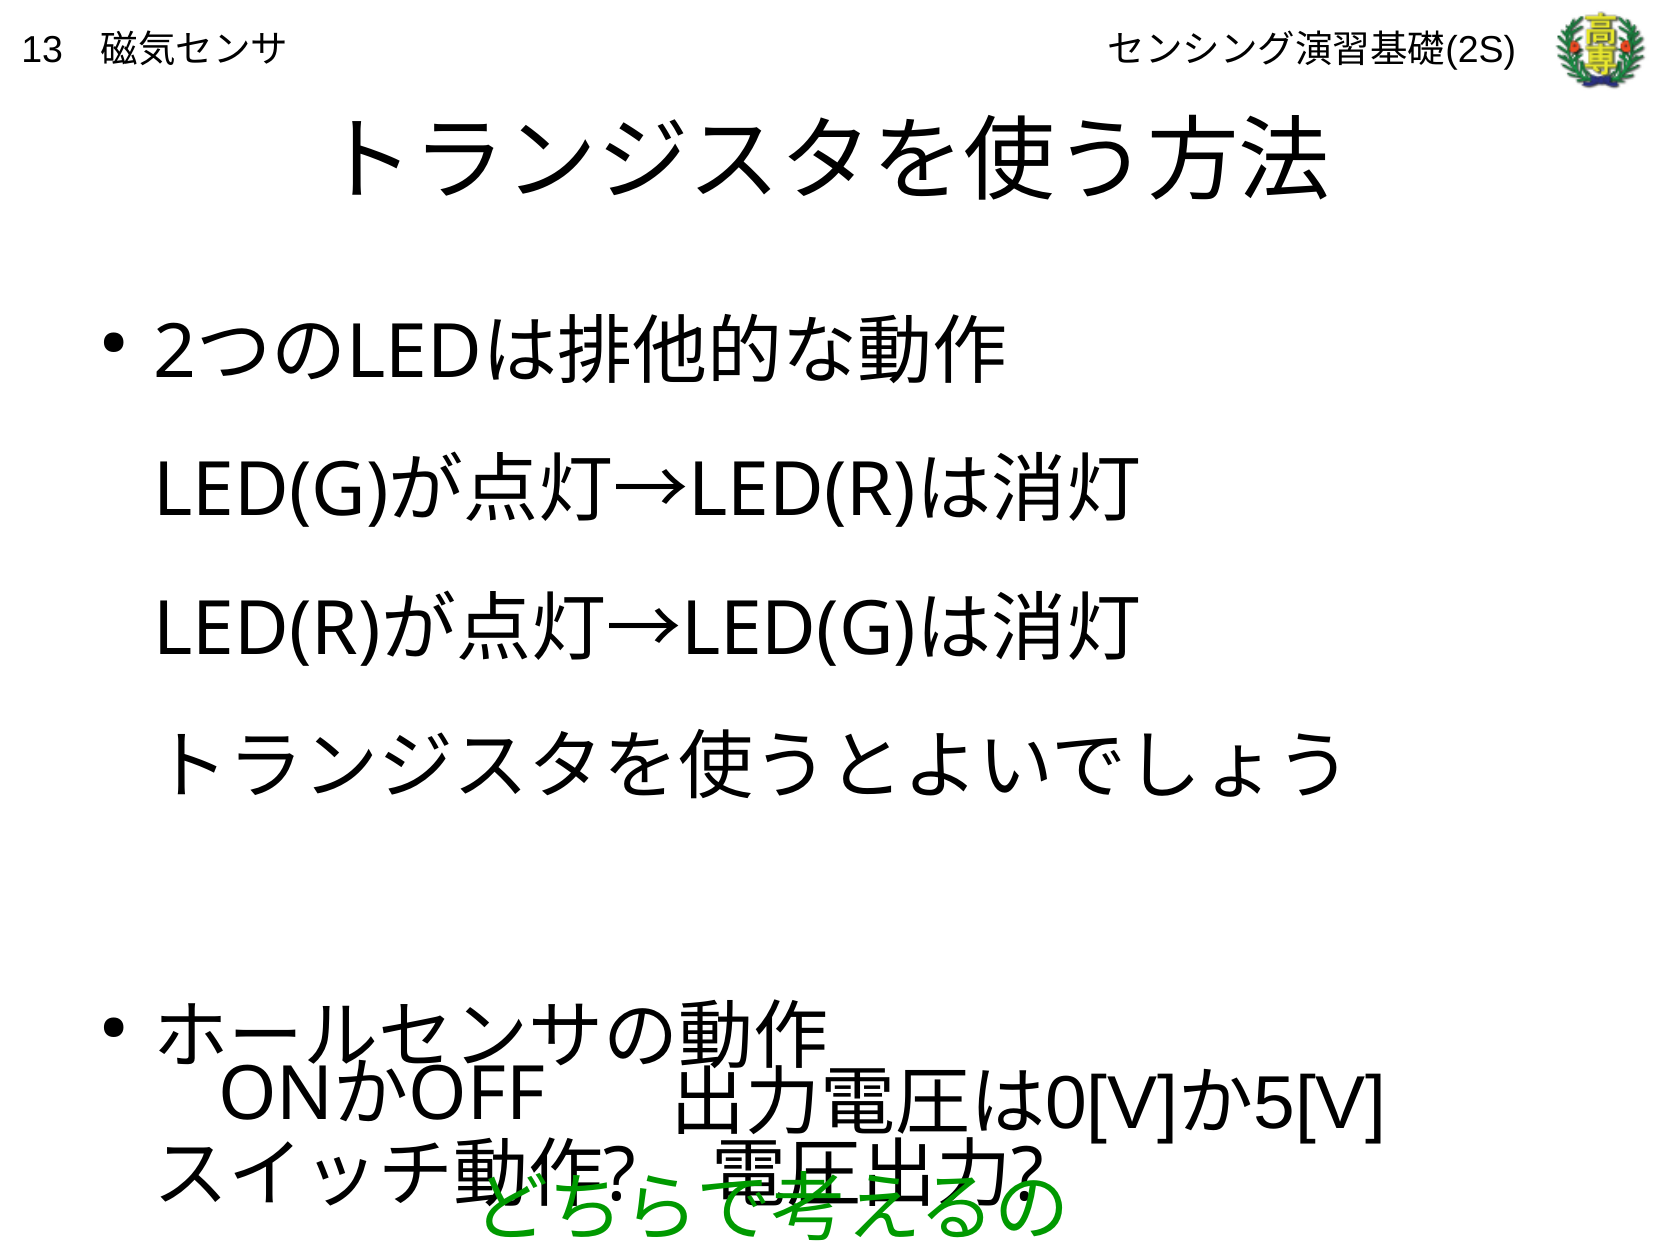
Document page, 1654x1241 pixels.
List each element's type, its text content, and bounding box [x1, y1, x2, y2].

text_box 出力電圧は0[V]か5[V] [655, 1034, 1418, 1145]
list 2つのLEDは排他的な動作 LED(G)が点灯→LED(R)は消灯 LED(R)が点灯→LED(G)は消灯 トランジスタを使うとよいでしょう ホールセンサの動作 スイッチ動作? 電圧出力? [82, 290, 1571, 1033]
text_box 13 磁気センサ [6, 11, 923, 75]
title トランジスタを使う方法 [82, 49, 1571, 257]
text_box どちらで考えるのか? [473, 1147, 1170, 1229]
picture [1553, 2, 1650, 99]
text_box センシング演習基礎(2S) [1077, 11, 1531, 75]
text_box ONかOFF [218, 1032, 549, 1195]
